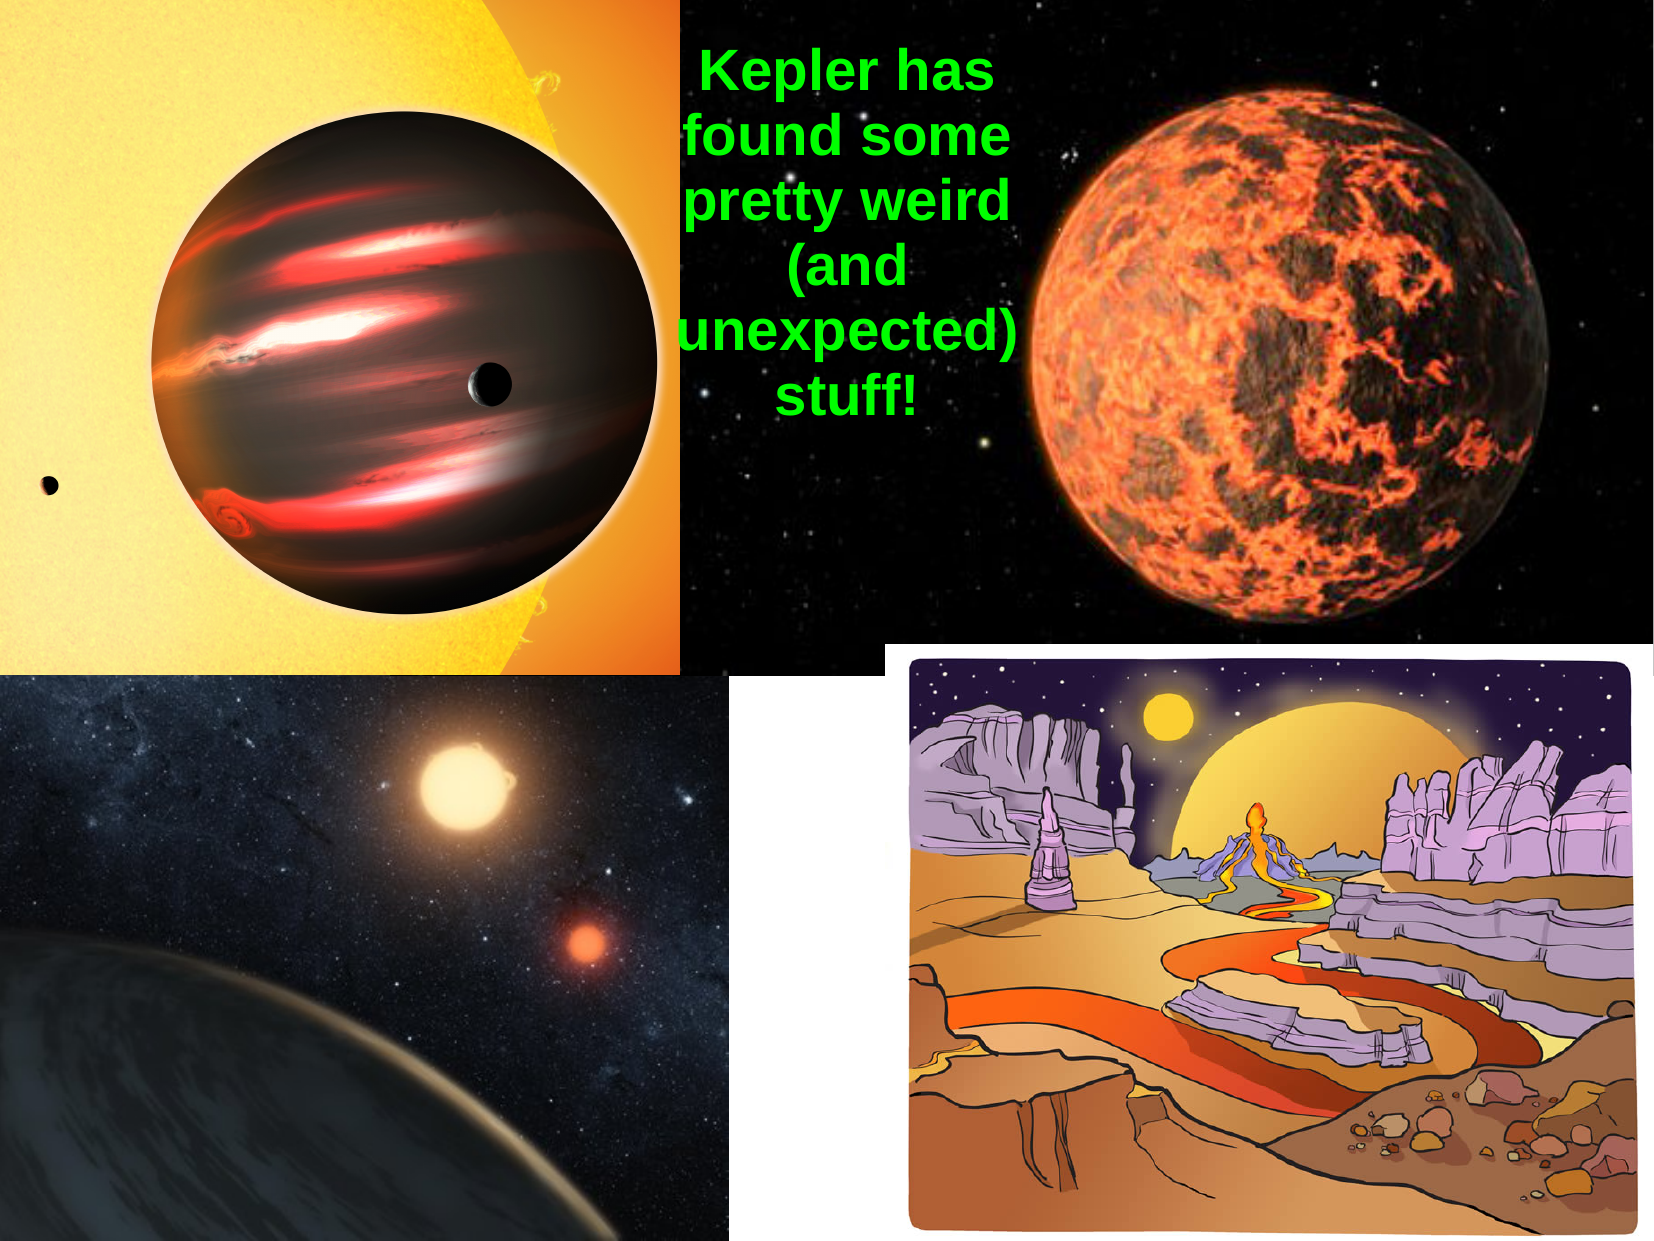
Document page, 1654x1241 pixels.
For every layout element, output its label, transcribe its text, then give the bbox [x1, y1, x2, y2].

text_box Kepler has found some pretty weird (and unexpected) stuff! [660, 30, 1036, 435]
picture [0, 0, 1654, 1241]
